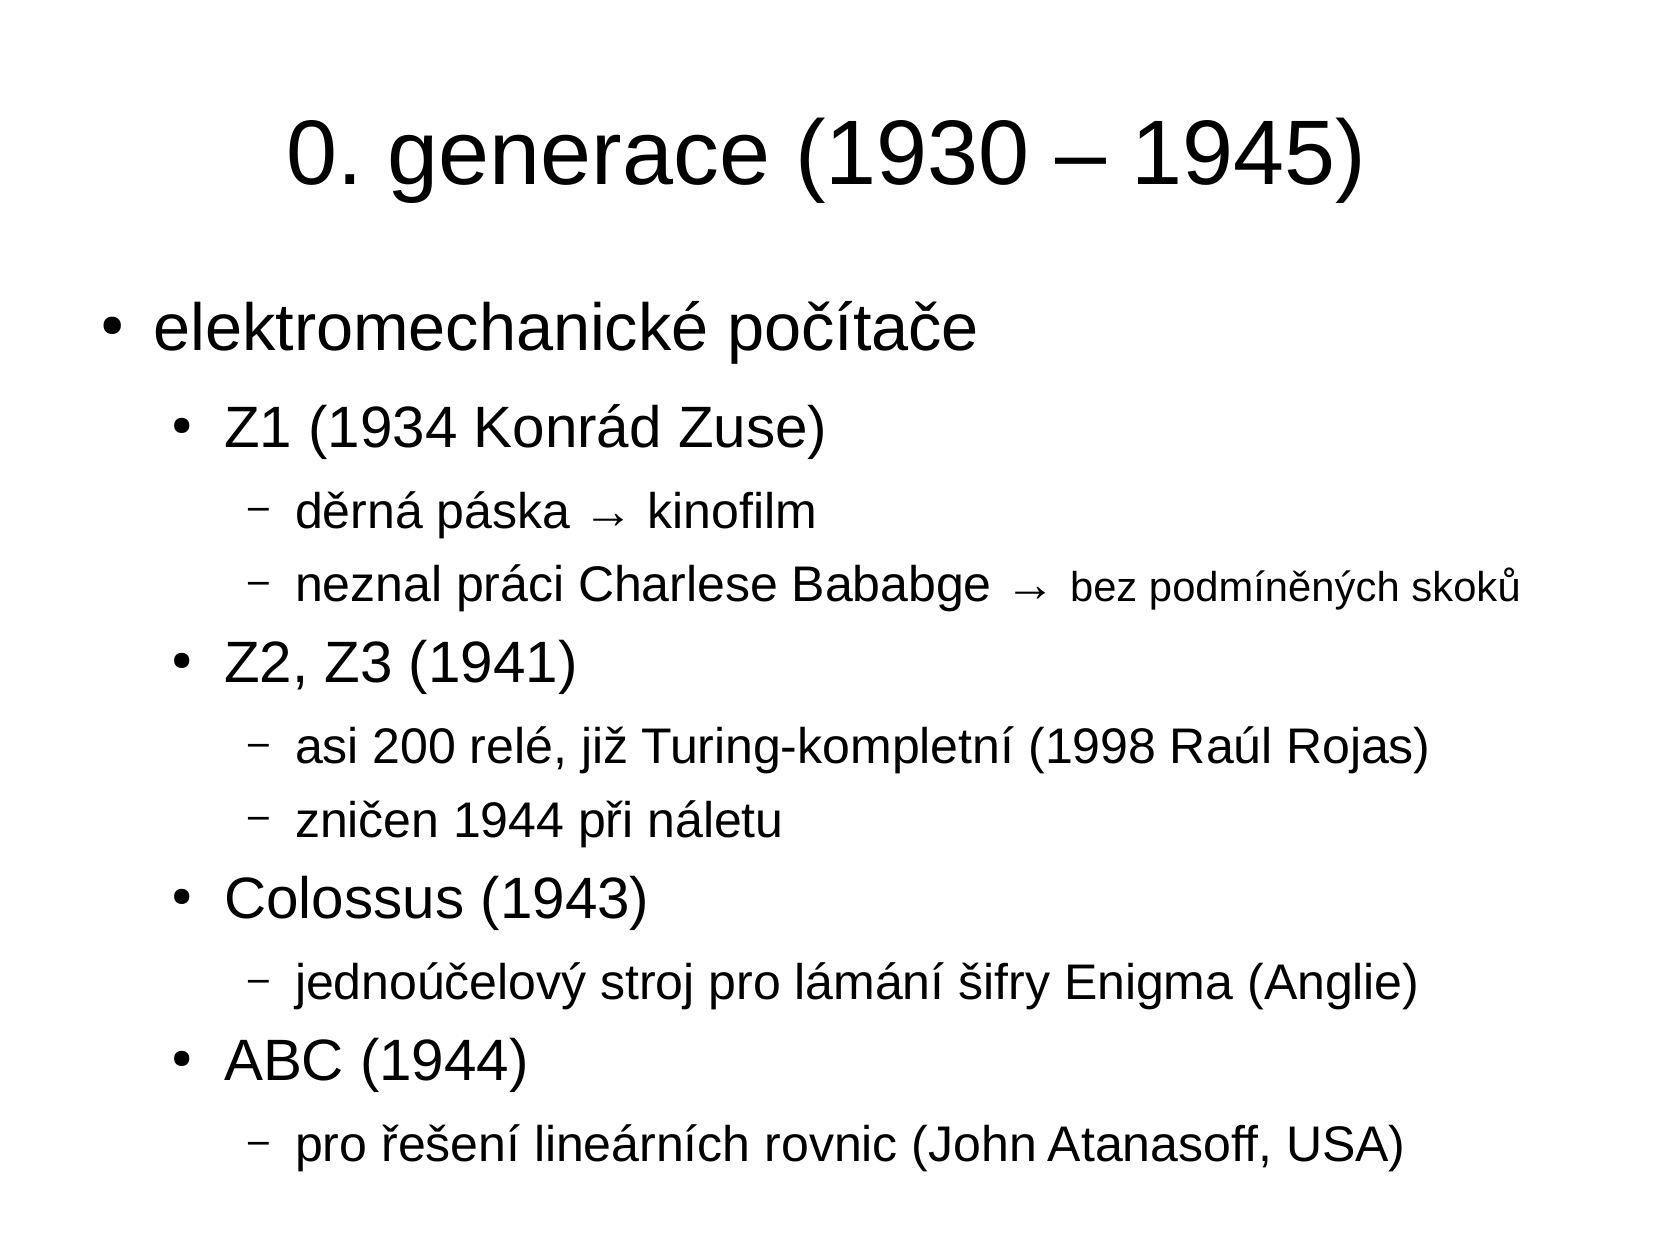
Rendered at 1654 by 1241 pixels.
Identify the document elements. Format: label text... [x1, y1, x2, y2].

title 0. generace (1930 – 1945) [82, 49, 1571, 257]
list elektromechanické počítače Z1 (1934 Konrád Zuse) děrná páska → kinofilm neznal práci Charlese Bababge → bez podmíněných skoků Z2, Z3 (1941) asi 200 relé, již Turing-kompletní (1998 Raúl Rojas) zničen 1944 při náletu Colossus (1943) jednoúčelový stroj pro lámání šifry Enigma (Anglie) ABC (1944) pro řešení lineárních rovnic (John Atanasoff, USA) [82, 290, 1571, 1173]
